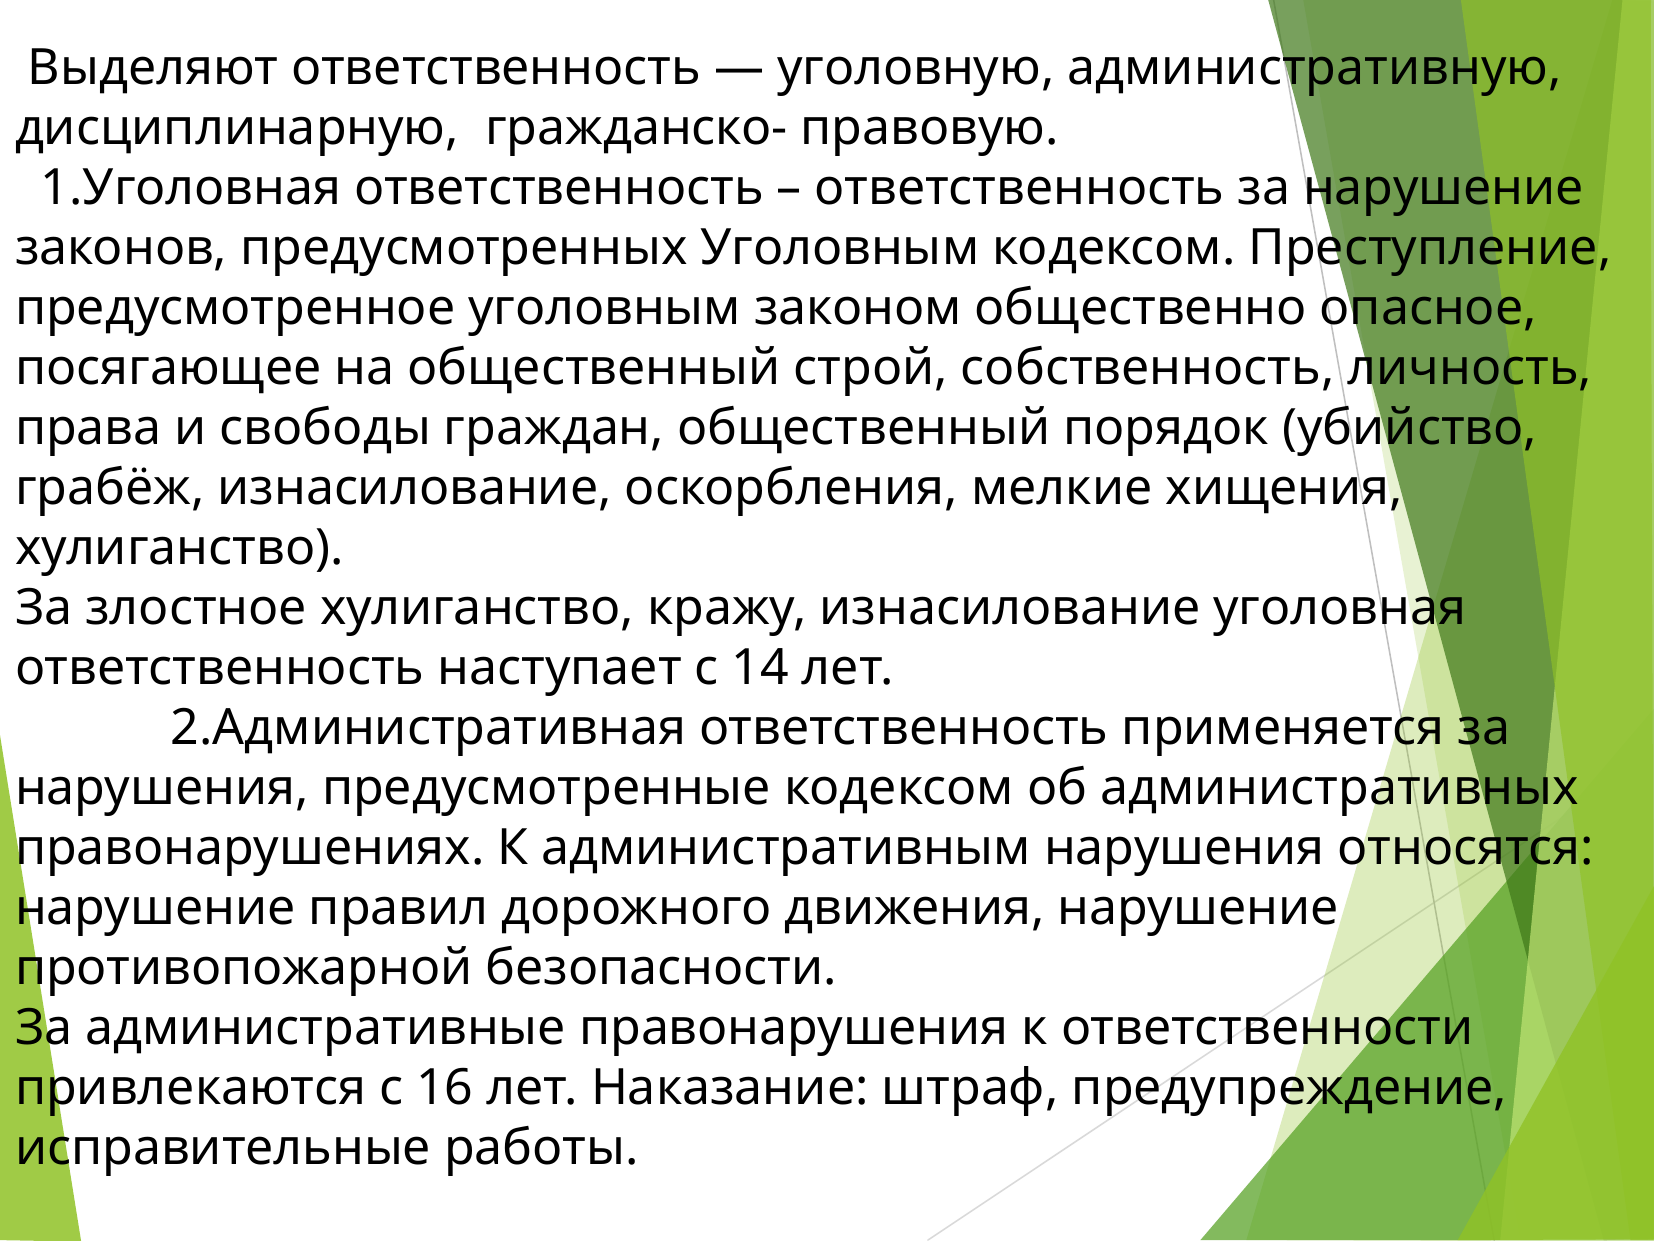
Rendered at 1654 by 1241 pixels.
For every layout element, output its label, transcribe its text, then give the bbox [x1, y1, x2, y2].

title Выделяют ответственность — уголовную, административную, дисциплинарную, гражданско- правовую. 1.Уголовная ответственность – ответственность за нарушение законов, предусмотренных Уголовным кодексом. Преступление, предусмотренное уголовным законом общественно опасное, посягающее на общественный строй, собственность, личность, права и свободы граждан, общественный порядок (убийство, грабёж, изнасилование, оскорбления, мелкие хищения, хулиганство). За злостное хулиганство, кражу, изнасилование уголовная ответственность наступает с 14 лет. 2.Административная ответственность применяется за нарушения, предусмотренные кодексом об административных правонарушениях. К административным нарушения относятся: нарушение правил дорожного движения, нарушение противопожарной безопасности. За административные правонарушения к ответственности привлекаются с 16 лет. Наказание: штраф, предупреждение, исправительные работы. [0, 27, 1654, 1241]
